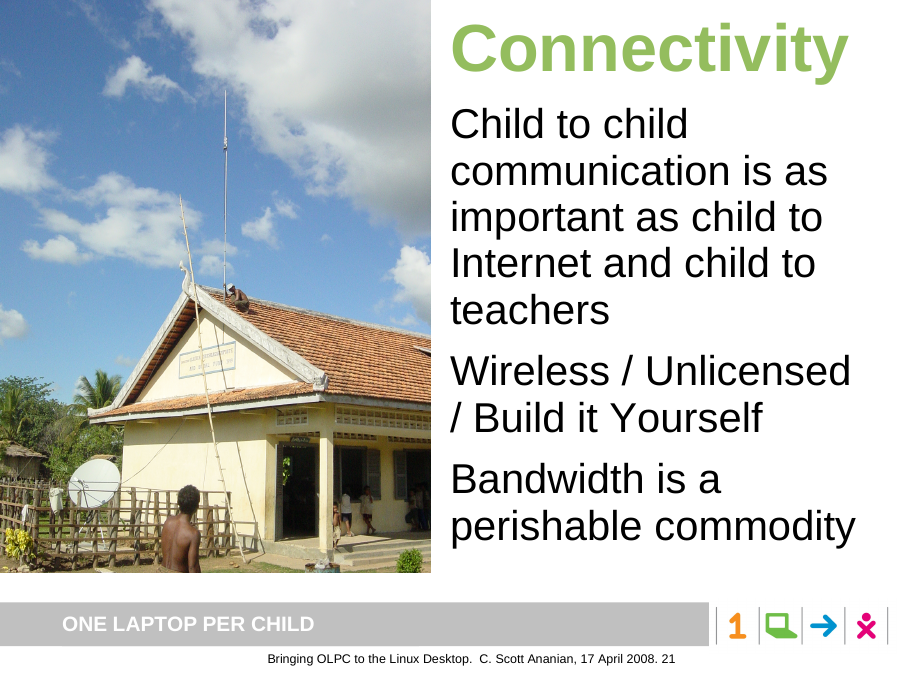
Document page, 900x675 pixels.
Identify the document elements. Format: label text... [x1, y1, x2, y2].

picture [863, 598, 897, 654]
list Child to child communication is as important as child to Internet and child to teachers Wireless / Unlicensed / Build it Yourself Bandwidth is a perishable commodity [450, 100, 863, 675]
picture [0, 0, 431, 573]
title Connectivity [450, 11, 856, 100]
